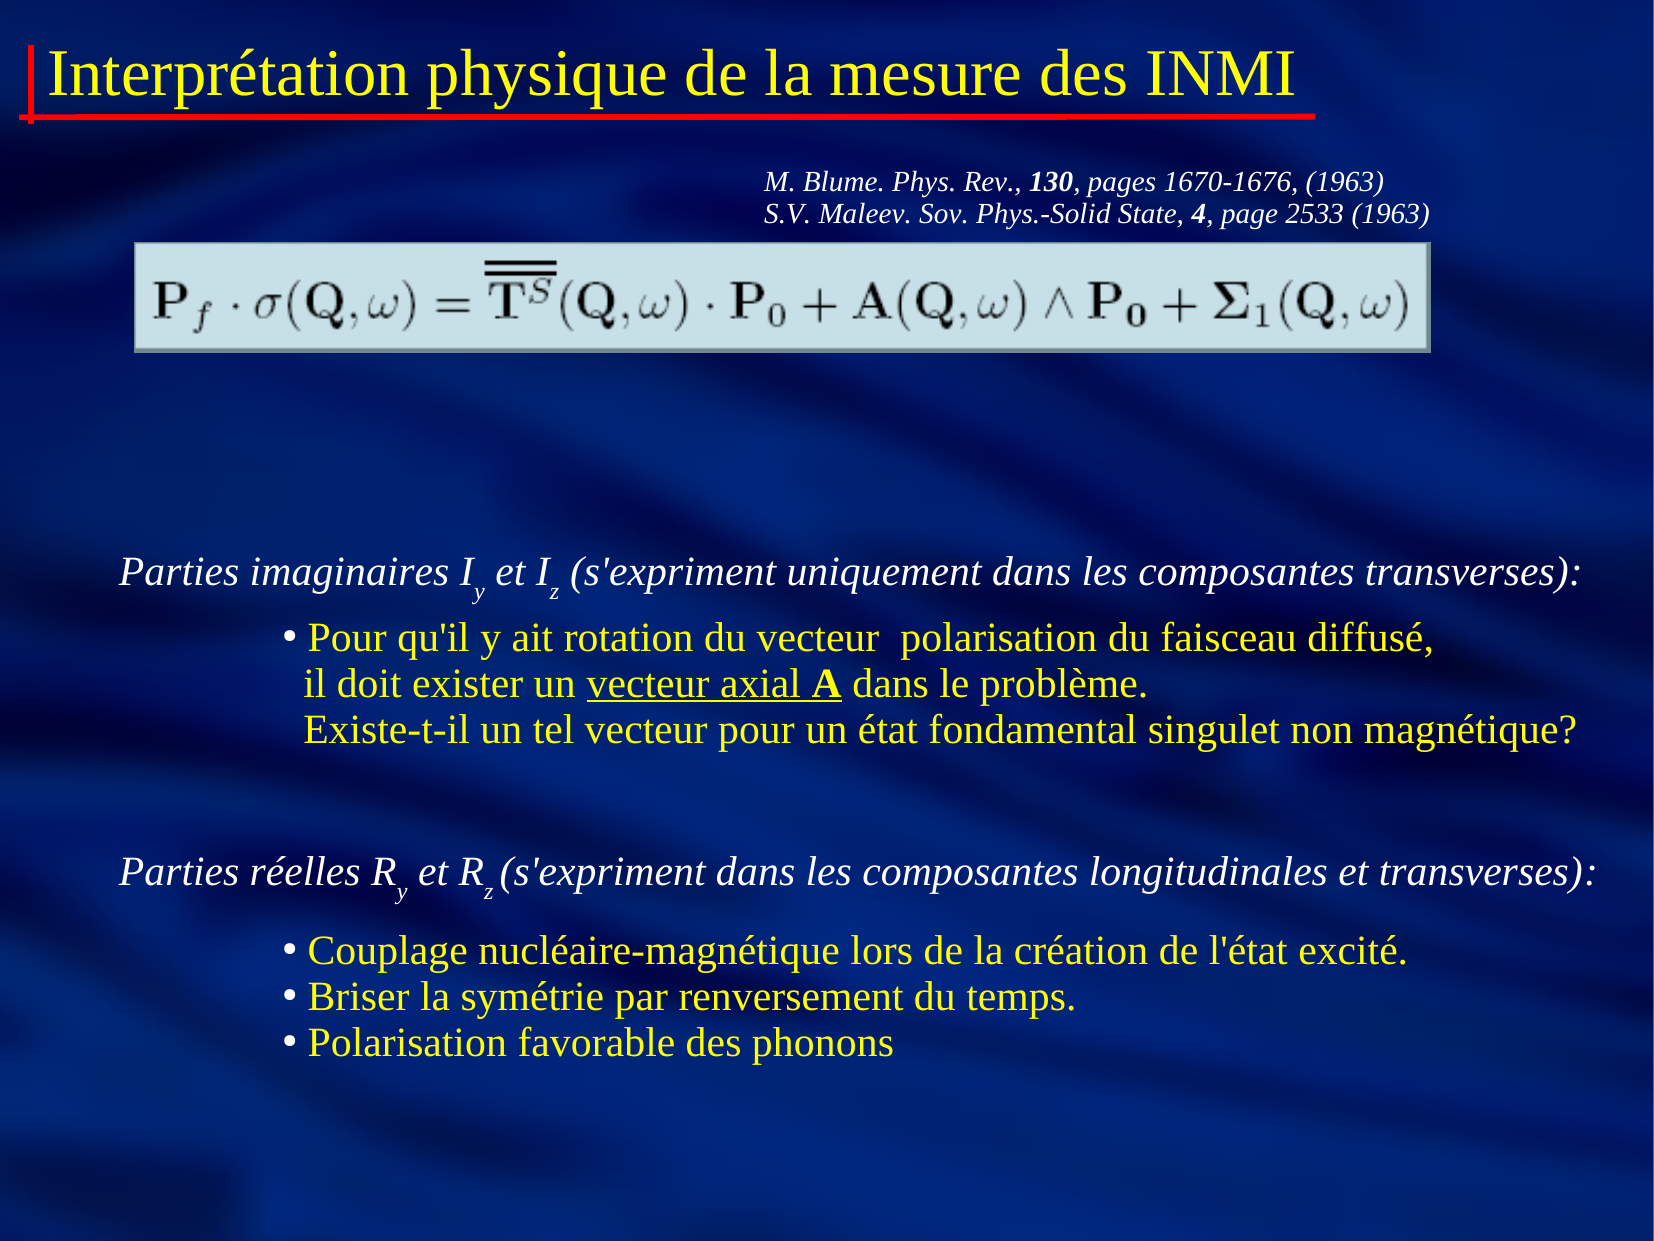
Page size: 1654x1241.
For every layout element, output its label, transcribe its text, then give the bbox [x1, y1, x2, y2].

text_box Pour qu'il y ait rotation du vecteur polarisation du faisceau diffusé, il doit exister un vecteur axial A dans le problème. Existe-t-il un tel vecteur pour un état fondamental singulet non magnétique? [282, 614, 1579, 753]
text_box M. Blume. Phys. Rev., 130, pages 1670-1676, (1963) S.V. Maleev. Sov. Phys.-Solid State, 4, page 2533 (1963) [764, 165, 1431, 230]
text_box Couplage nucléaire-magnétique lors de la création de l'état excité. Briser la symétrie par renversement du temps. Polarisation favorable des phonons [282, 926, 1461, 1066]
picture [0, 0, 1654, 1241]
text_box Interprétation physique de la mesure des INMI [47, 35, 1325, 110]
text_box Parties imaginaires Iy et Iz (s'expriment uniquement dans les composantes transverses): [118, 548, 1584, 605]
text_box Parties réelles Ry et Rz (s'expriment dans les composantes longitudinales et transverses): [118, 848, 1598, 905]
